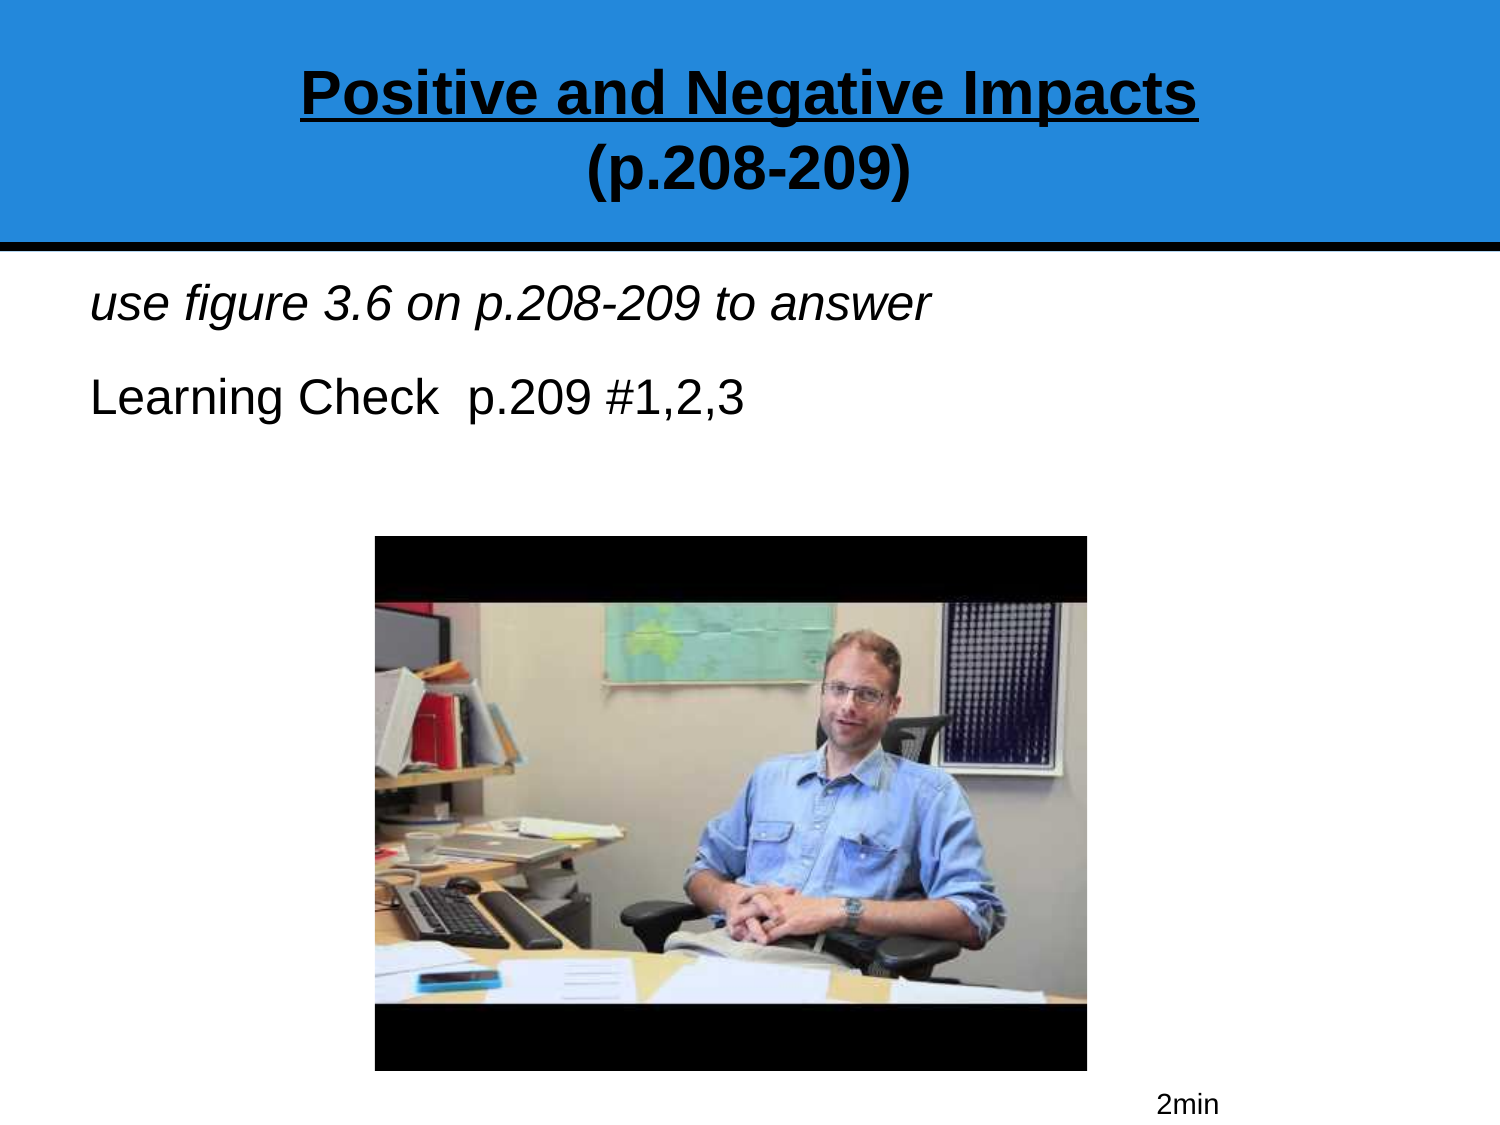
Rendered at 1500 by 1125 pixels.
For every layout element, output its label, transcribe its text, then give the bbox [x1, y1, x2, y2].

text_box 2min [1141, 1070, 1277, 1106]
text_box [374, 536, 1088, 1071]
text_box Positive and Negative Impacts (p.208-209) [75, 45, 1425, 233]
text_box use figure 3.6 on p.208-209 to answer Learning Check p.209 #1,2,3 [75, 262, 1425, 1078]
